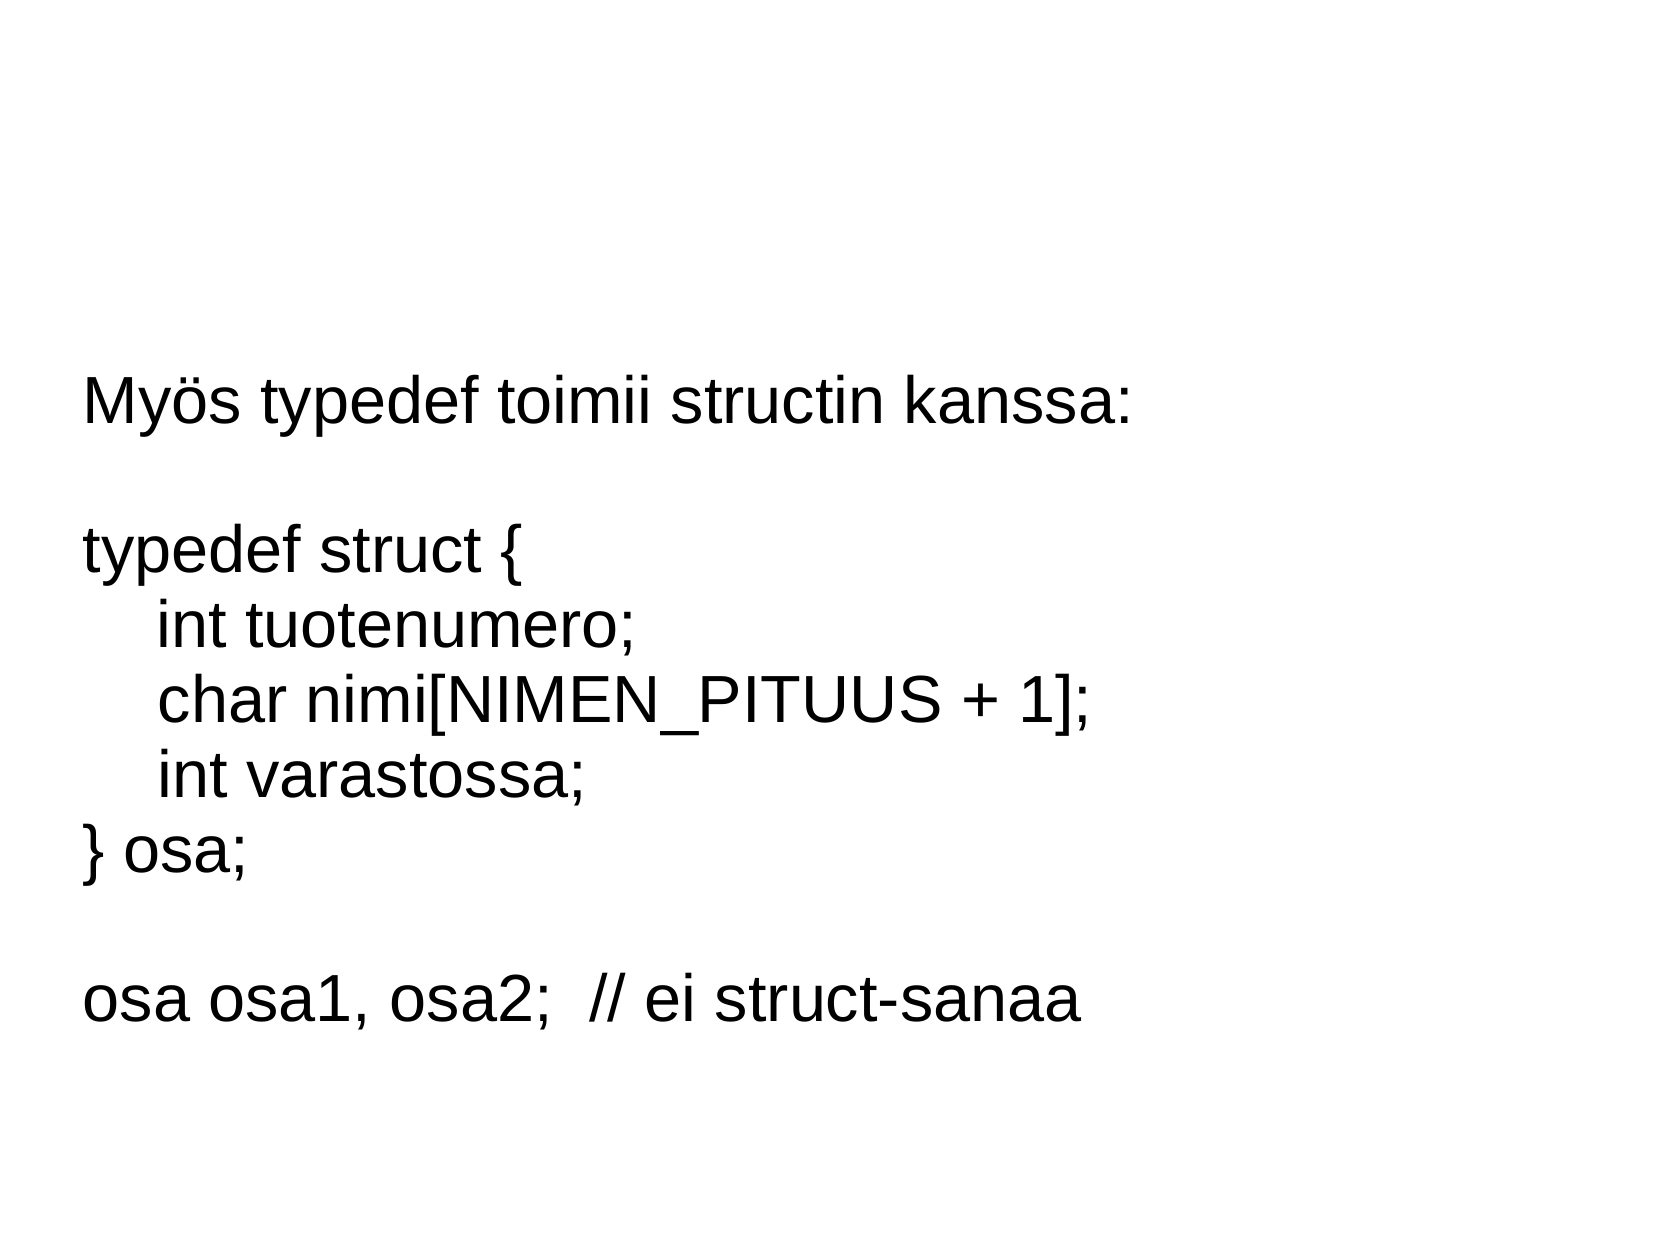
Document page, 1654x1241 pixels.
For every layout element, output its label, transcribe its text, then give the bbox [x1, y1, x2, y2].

text_box Myös typedef toimii structin kanssa: typedef struct { int tuotenumero; char nimi[NIMEN_PITUUS + 1]; int varastossa; } osa; osa osa1, osa2; // ei struct-sanaa [82, 297, 1571, 1102]
